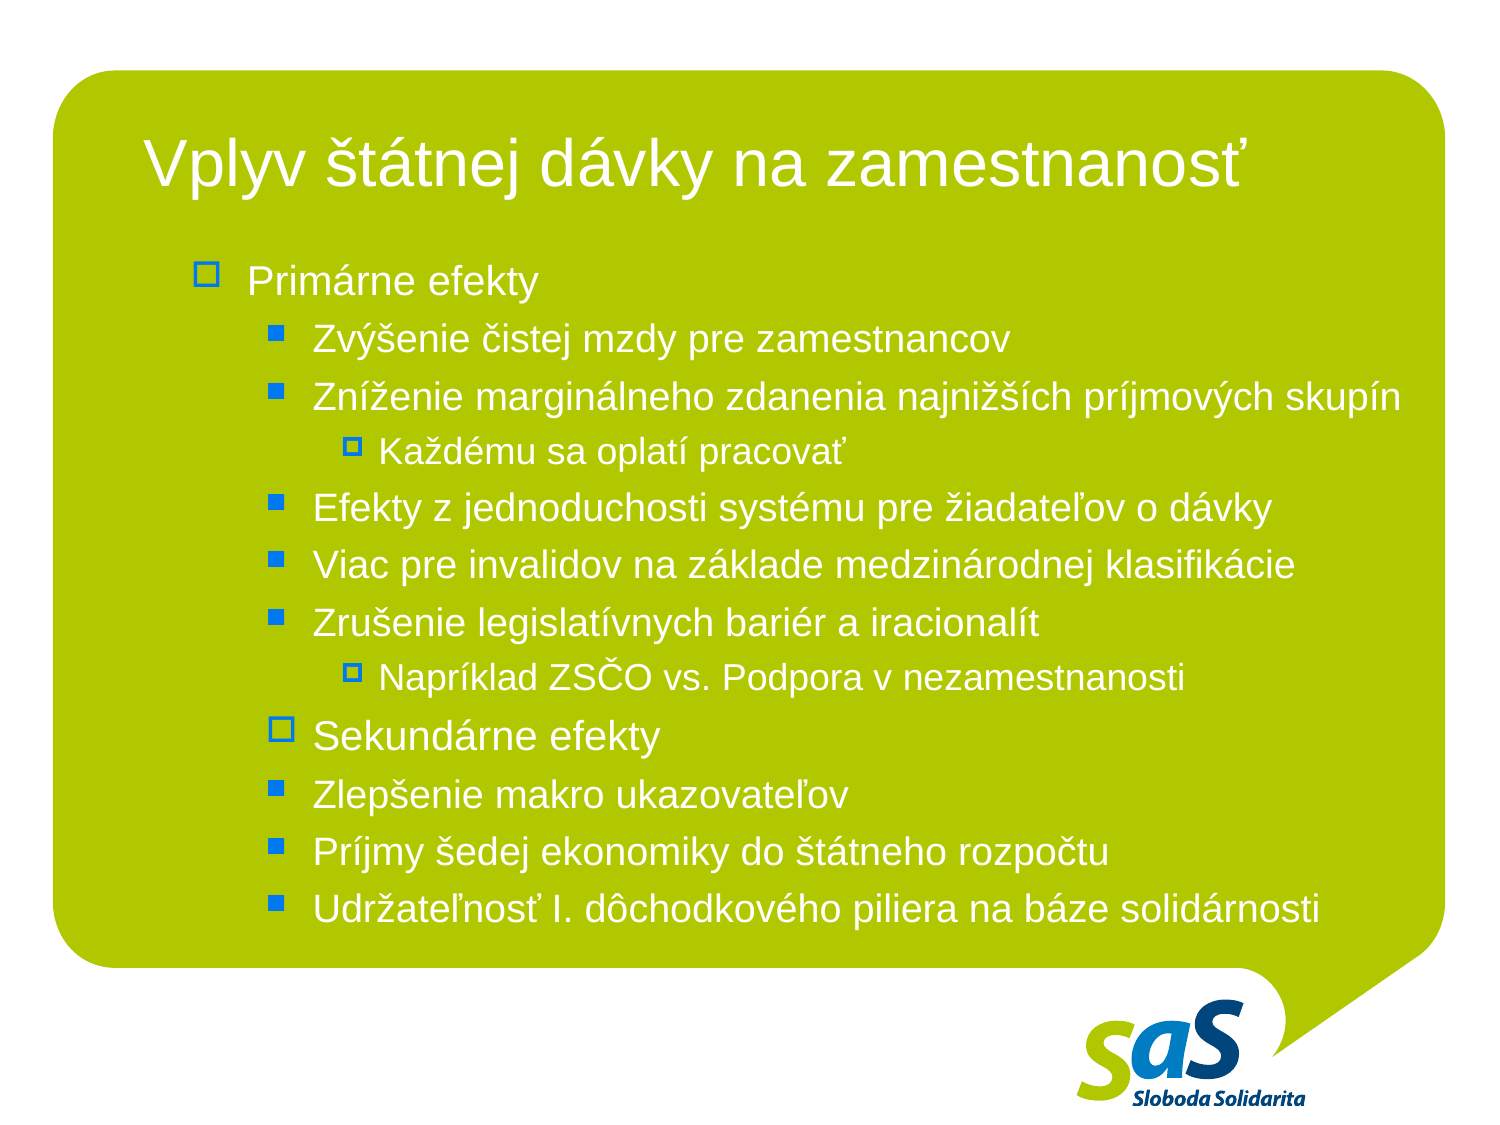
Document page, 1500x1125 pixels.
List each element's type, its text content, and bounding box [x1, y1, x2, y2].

title Vplyv štátnej dávky na zamestnanosť [128, 93, 1383, 242]
list Primárne efekty Zvýšenie čistej mzdy pre zamestnancov Zníženie marginálneho zdanenia najnižších príjmových skupín Každému sa oplatí pracovať Efekty z jednoduchosti systému pre žiadateľov o dávky Viac pre invalidov na základe medzinárodnej klasifikácie Zrušenie legislatívnych bariér a iracionalít Napríklad ZSČO vs. Podpora v nezamestnanosti Sekundárne efekty Zlepšenie makro ukazovateľov Príjmy šedej ekonomiky do štátneho rozpočtu Udržateľnosť I. dôchodkového piliera na báze solidárnosti [175, 246, 1425, 973]
